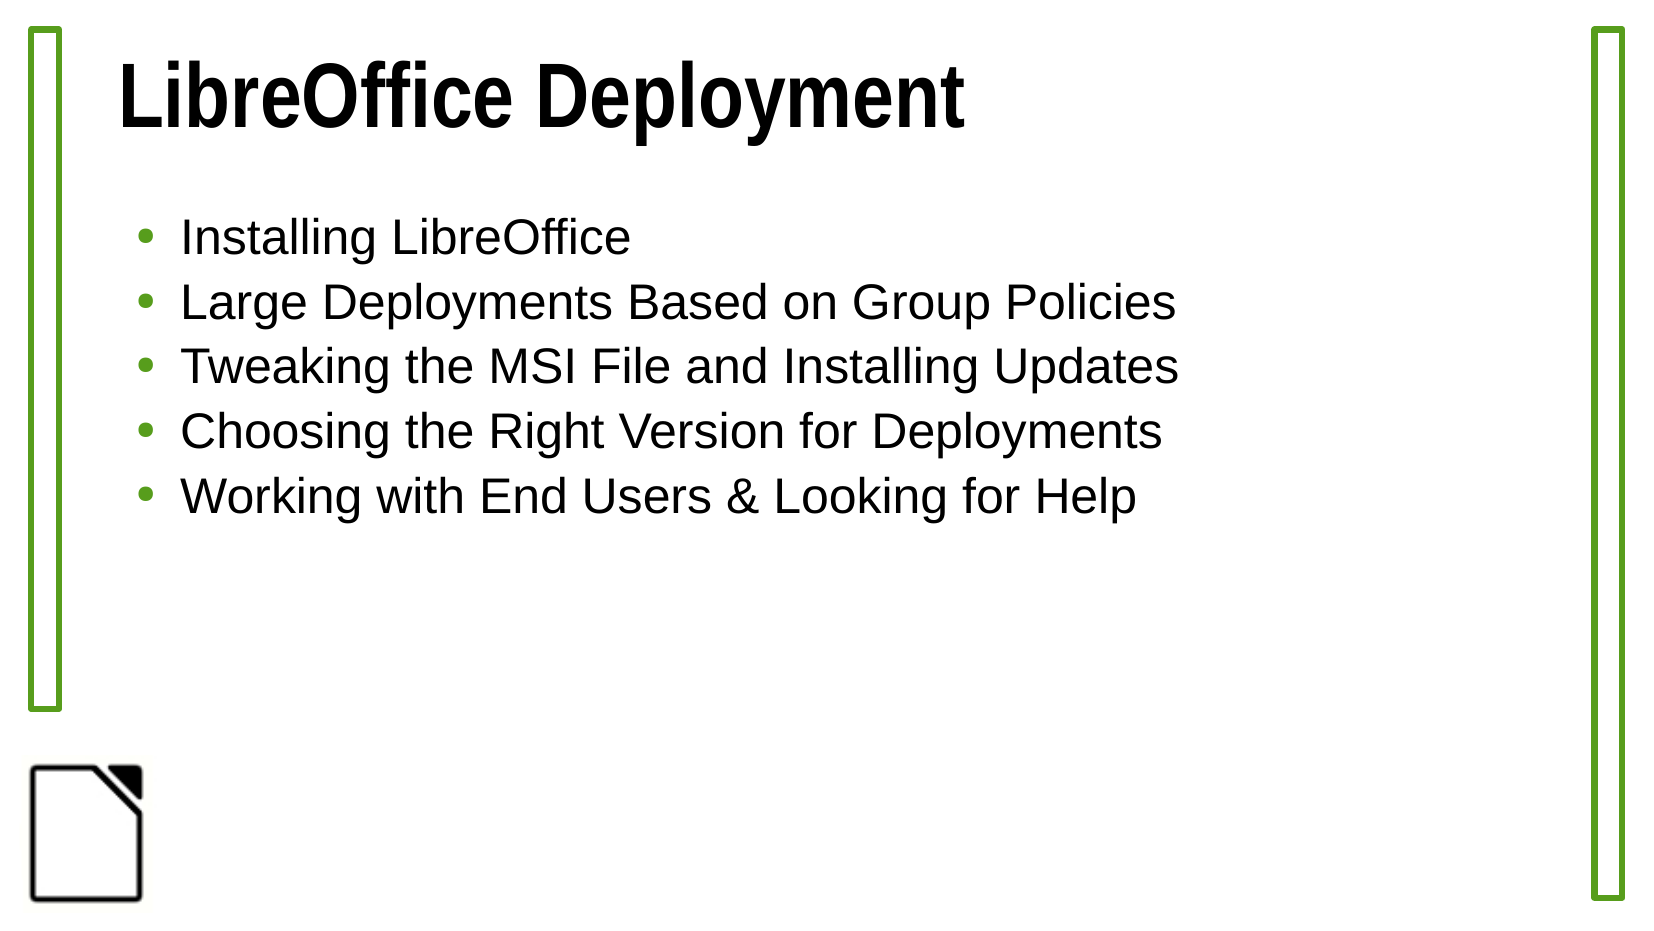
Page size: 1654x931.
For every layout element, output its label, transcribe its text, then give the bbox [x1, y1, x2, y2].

list Installing LibreOffice Large Deployments Based on Group Policies Tweaking the MSI File and Installing Updates Choosing the Right Version for Deployments Working with End Users & Looking for Help [118, 209, 1536, 830]
title LibreOffice Deployment [118, 35, 1536, 154]
picture [9, 755, 166, 913]
